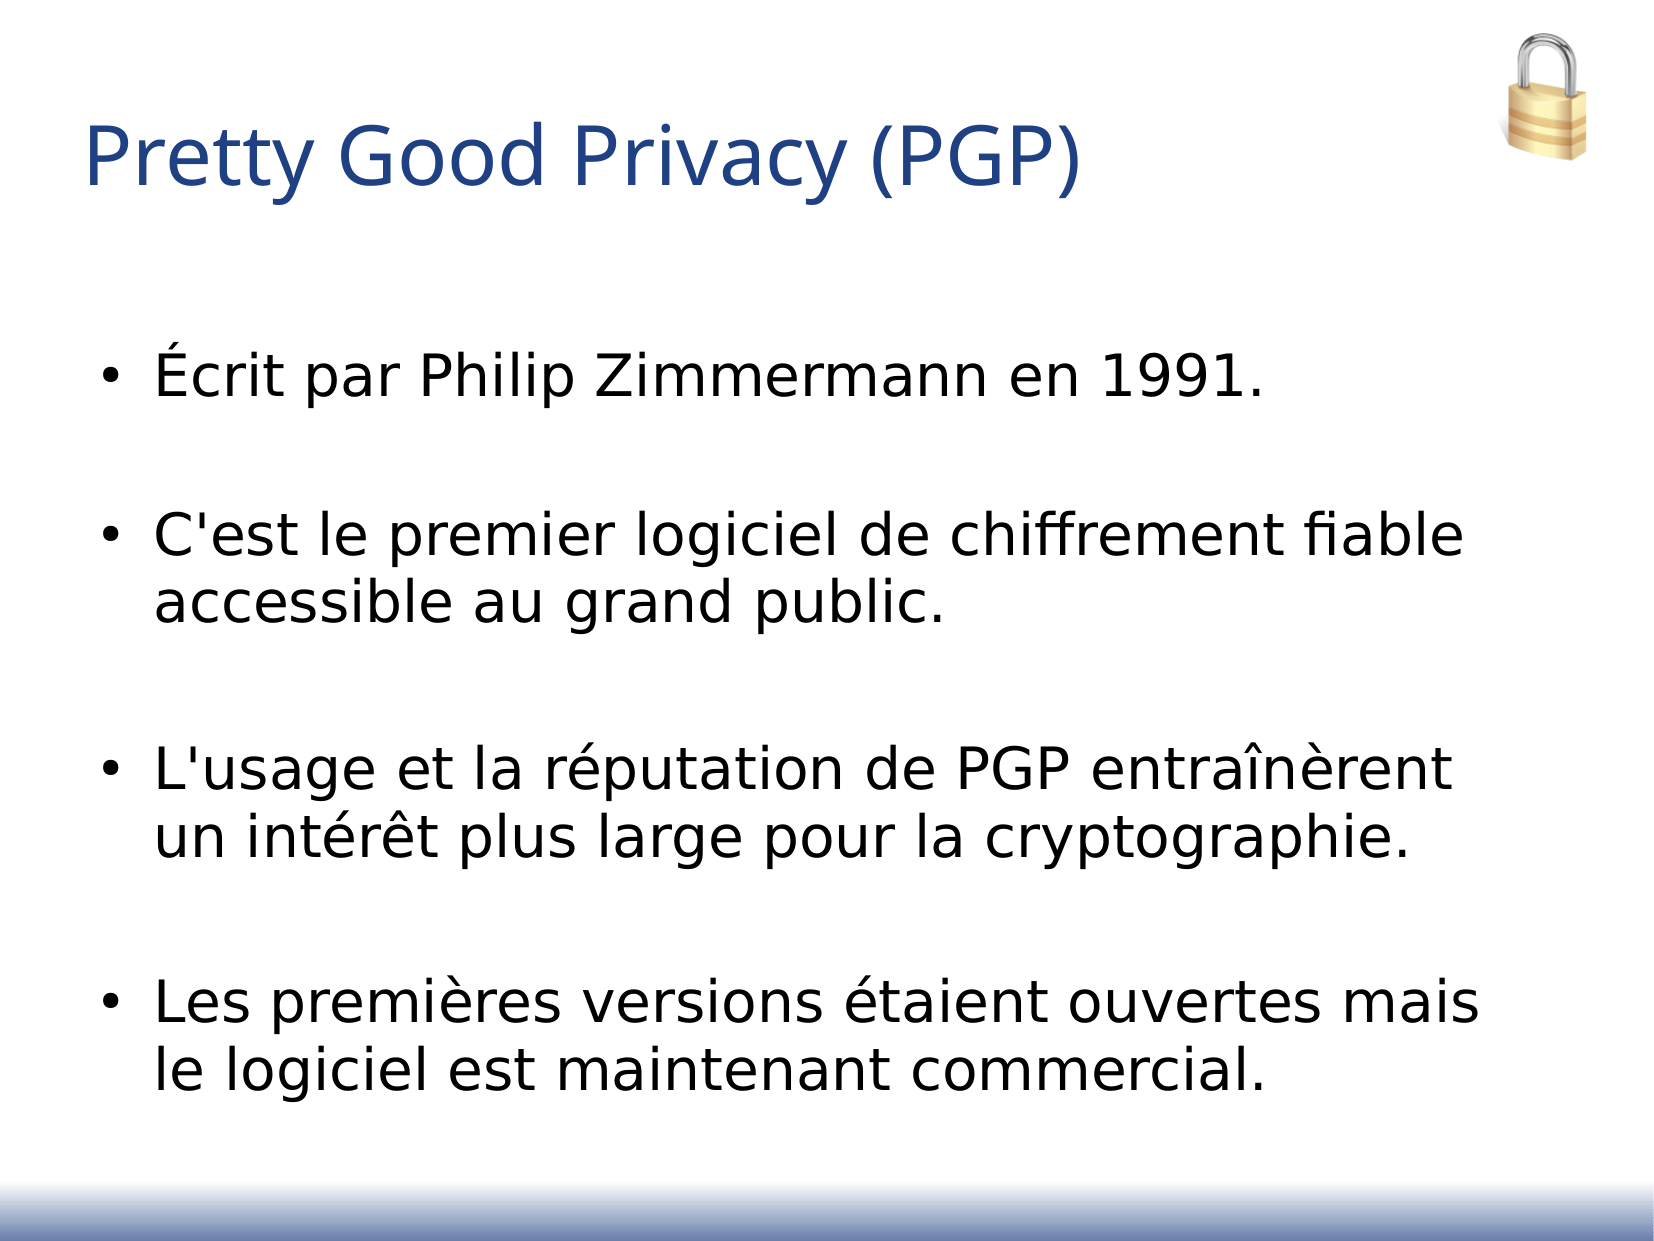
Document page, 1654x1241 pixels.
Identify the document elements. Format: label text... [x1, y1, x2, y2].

list C'est le premier logiciel de chiffrement fiable accessible au grand public. [82, 478, 1571, 660]
list L'usage et la réputation de PGP entraînèrent un intérêt plus large pour la cryptographie. [82, 690, 1571, 916]
title Pretty Good Privacy (PGP) [82, 49, 1571, 257]
list Écrit par Philip Zimmermann en 1991. [82, 295, 1571, 458]
picture [1476, 29, 1613, 166]
list Les premières versions étaient ouvertes mais le logiciel est maintenant commercial. [82, 920, 1571, 1153]
